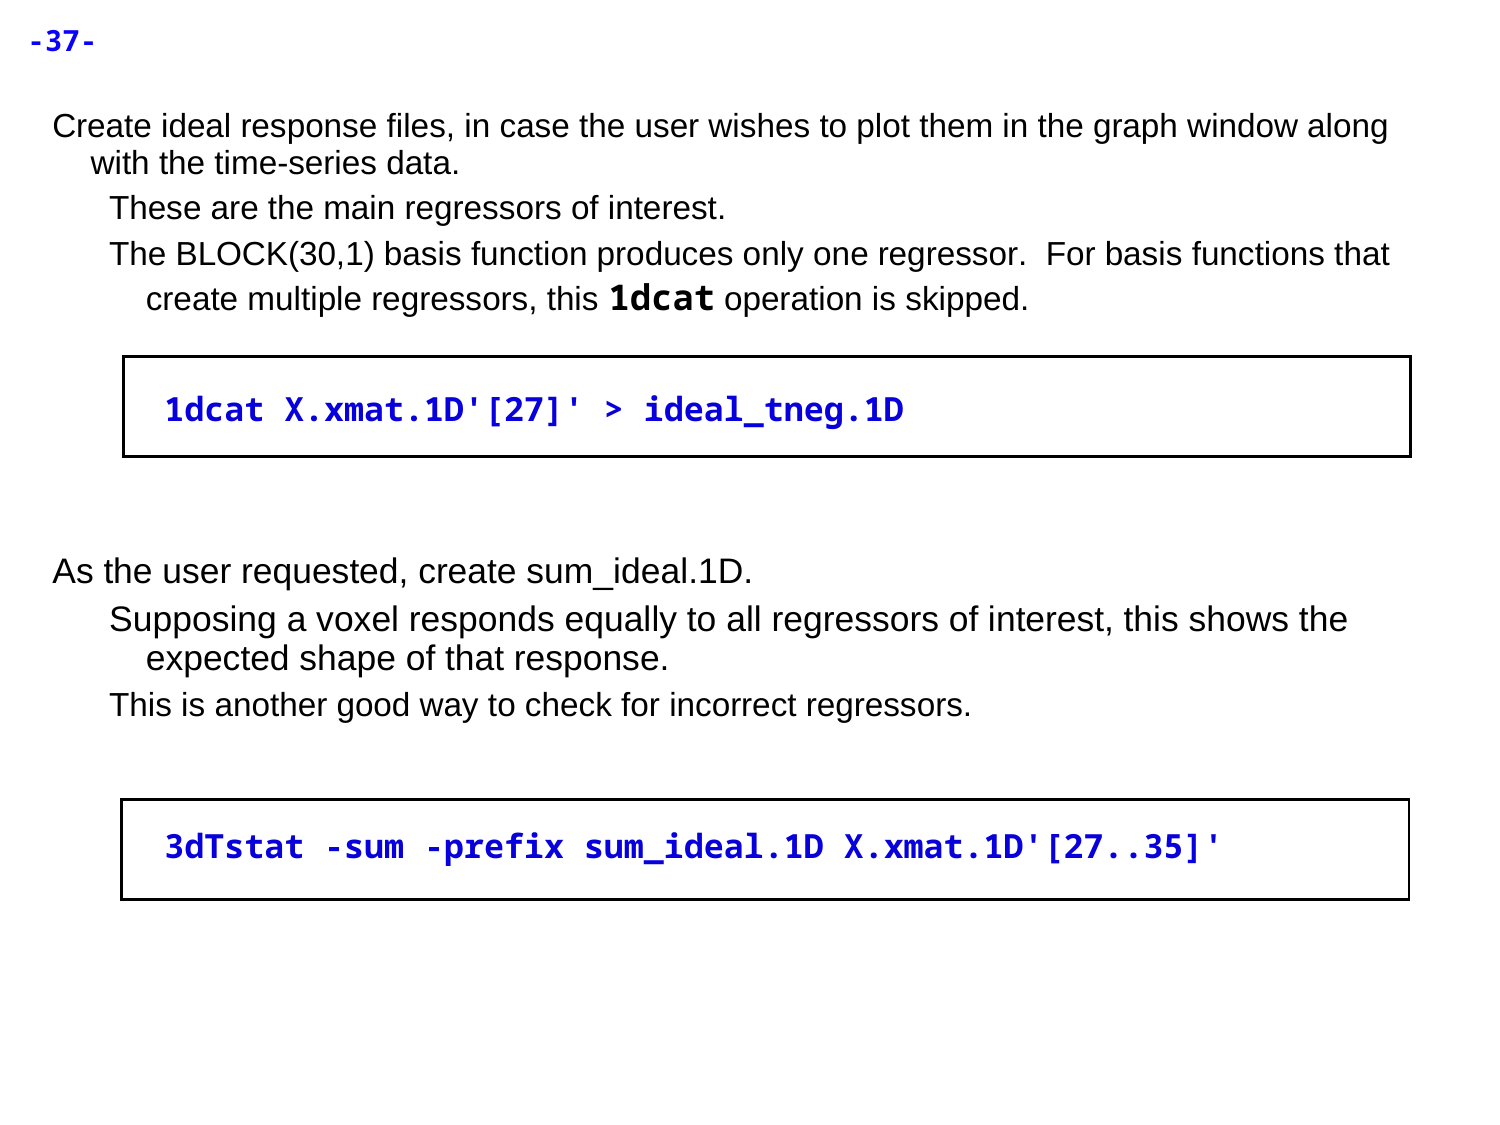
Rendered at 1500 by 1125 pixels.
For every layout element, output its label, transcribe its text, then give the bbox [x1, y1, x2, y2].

list Create ideal response files, in case the user wishes to plot them in the graph window along with the time-series data. These are the main regressors of interest. The BLOCK(30,1) basis function produces only one regressor. For basis functions that create multiple regressors, this 1dcat operation is skipped. 1dcat X.xmat.1D'[27]' > ideal_tneg.1D As the user requested, create sum_ideal.1D. Supposing a voxel responds equally to all regressors of interest, this shows the expected shape of that response. This is another good way to check for incorrect regressors. 3dTstat -sum -prefix sum_ideal.1D X.xmat.1D'[27..35]' [37, 99, 1450, 1051]
